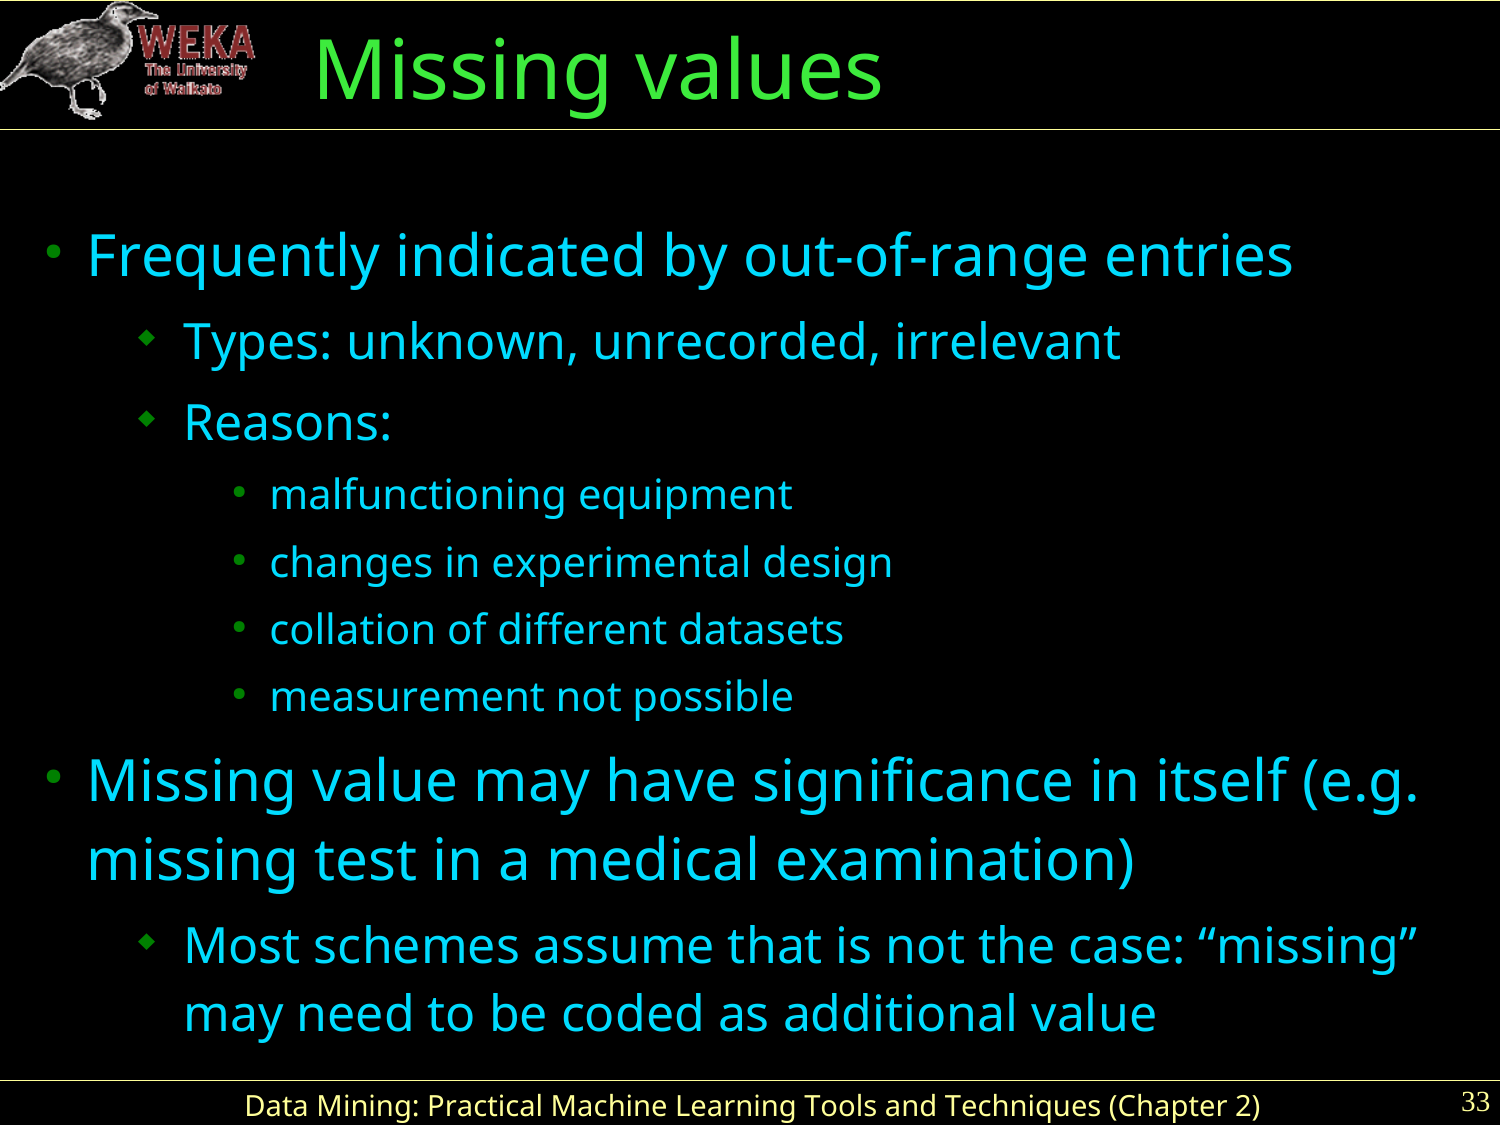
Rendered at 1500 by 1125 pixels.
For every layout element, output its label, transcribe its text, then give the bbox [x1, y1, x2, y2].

text_box Frequently indicated by out-of-range entries Types: unknown, unrecorded, irrelevant Reasons: malfunctioning equipment changes in experimental design collation of different datasets measurement not possible Missing value may have significance in itself (e.g. missing test in a medical examination) Most schemes assume that is not the case: “missing” may need to be coded as additional value [29, 206, 1447, 925]
picture [0, 1, 266, 129]
title Missing values [297, 0, 1500, 148]
